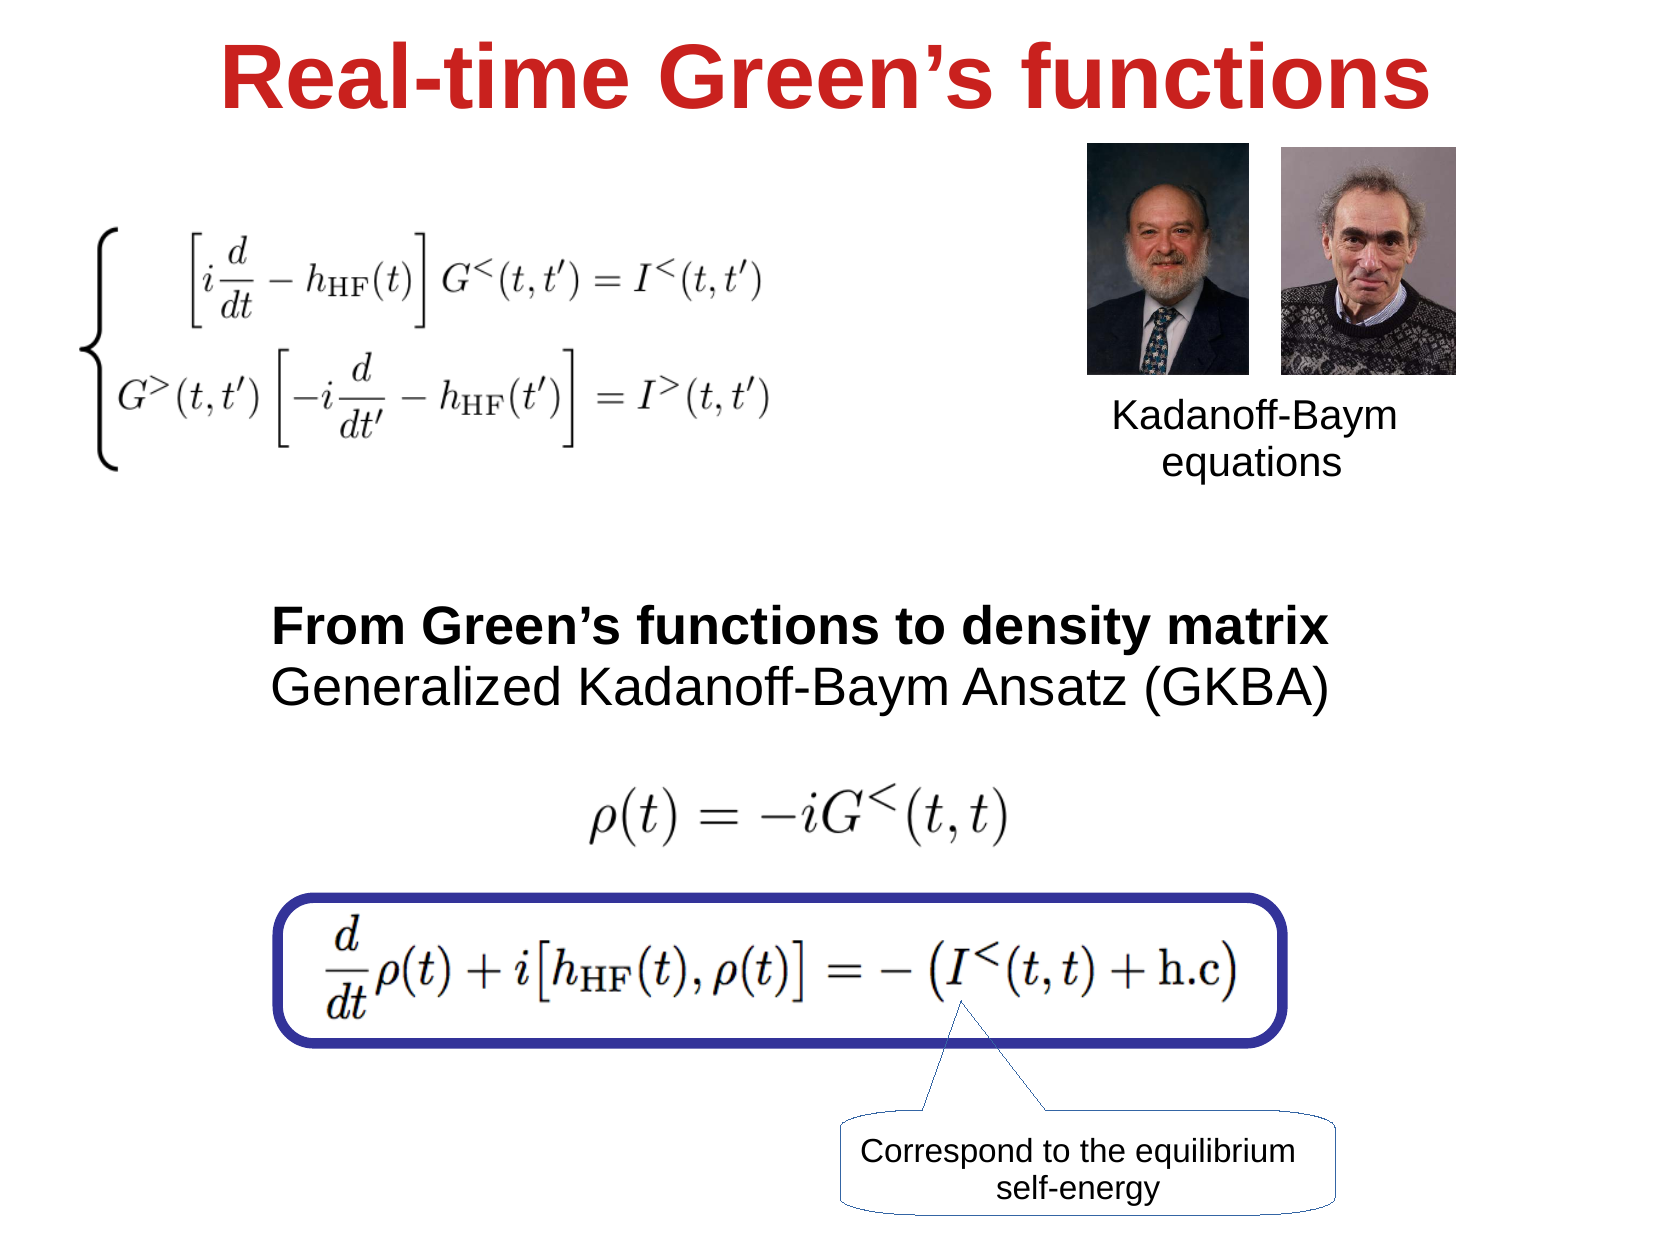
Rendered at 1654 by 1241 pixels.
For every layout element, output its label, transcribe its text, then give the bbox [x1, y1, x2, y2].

picture [1281, 147, 1456, 376]
picture [577, 764, 1036, 869]
picture [1087, 143, 1249, 376]
text_box equations [1161, 439, 1379, 496]
title Real-time Green’s functions [82, 19, 1571, 136]
picture [78, 194, 781, 492]
text_box From Green’s functions to density matrix Generalized Kadanoff-Baym Ansatz (GKBA) [270, 595, 1366, 717]
text_box Kadanoff-Baym [1111, 392, 1471, 449]
picture [323, 912, 1238, 1023]
text_box Correspond to the equilibrium self-energy [842, 1124, 1315, 1214]
